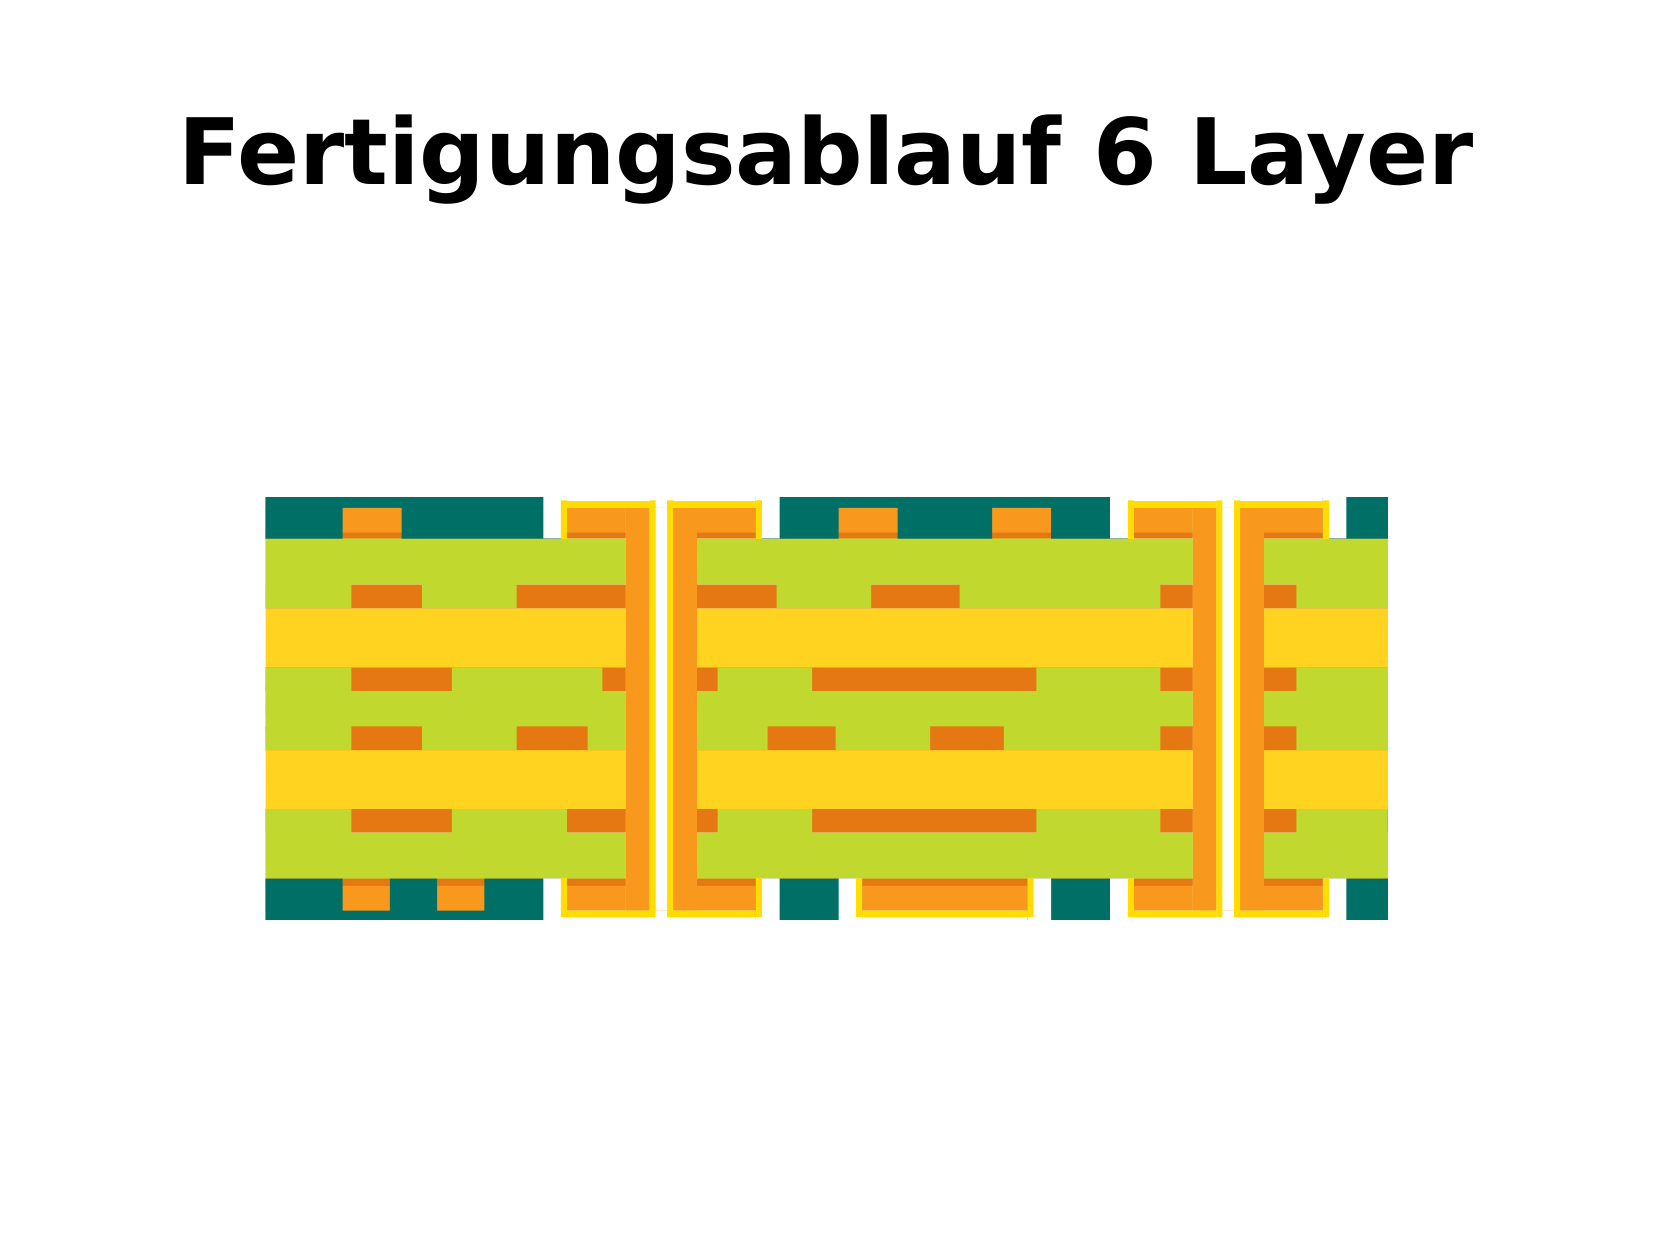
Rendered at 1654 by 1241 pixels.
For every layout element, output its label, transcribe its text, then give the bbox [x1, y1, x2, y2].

text_box [265, 484, 1388, 934]
title Fertigungsablauf 6 Layer [82, 49, 1571, 257]
